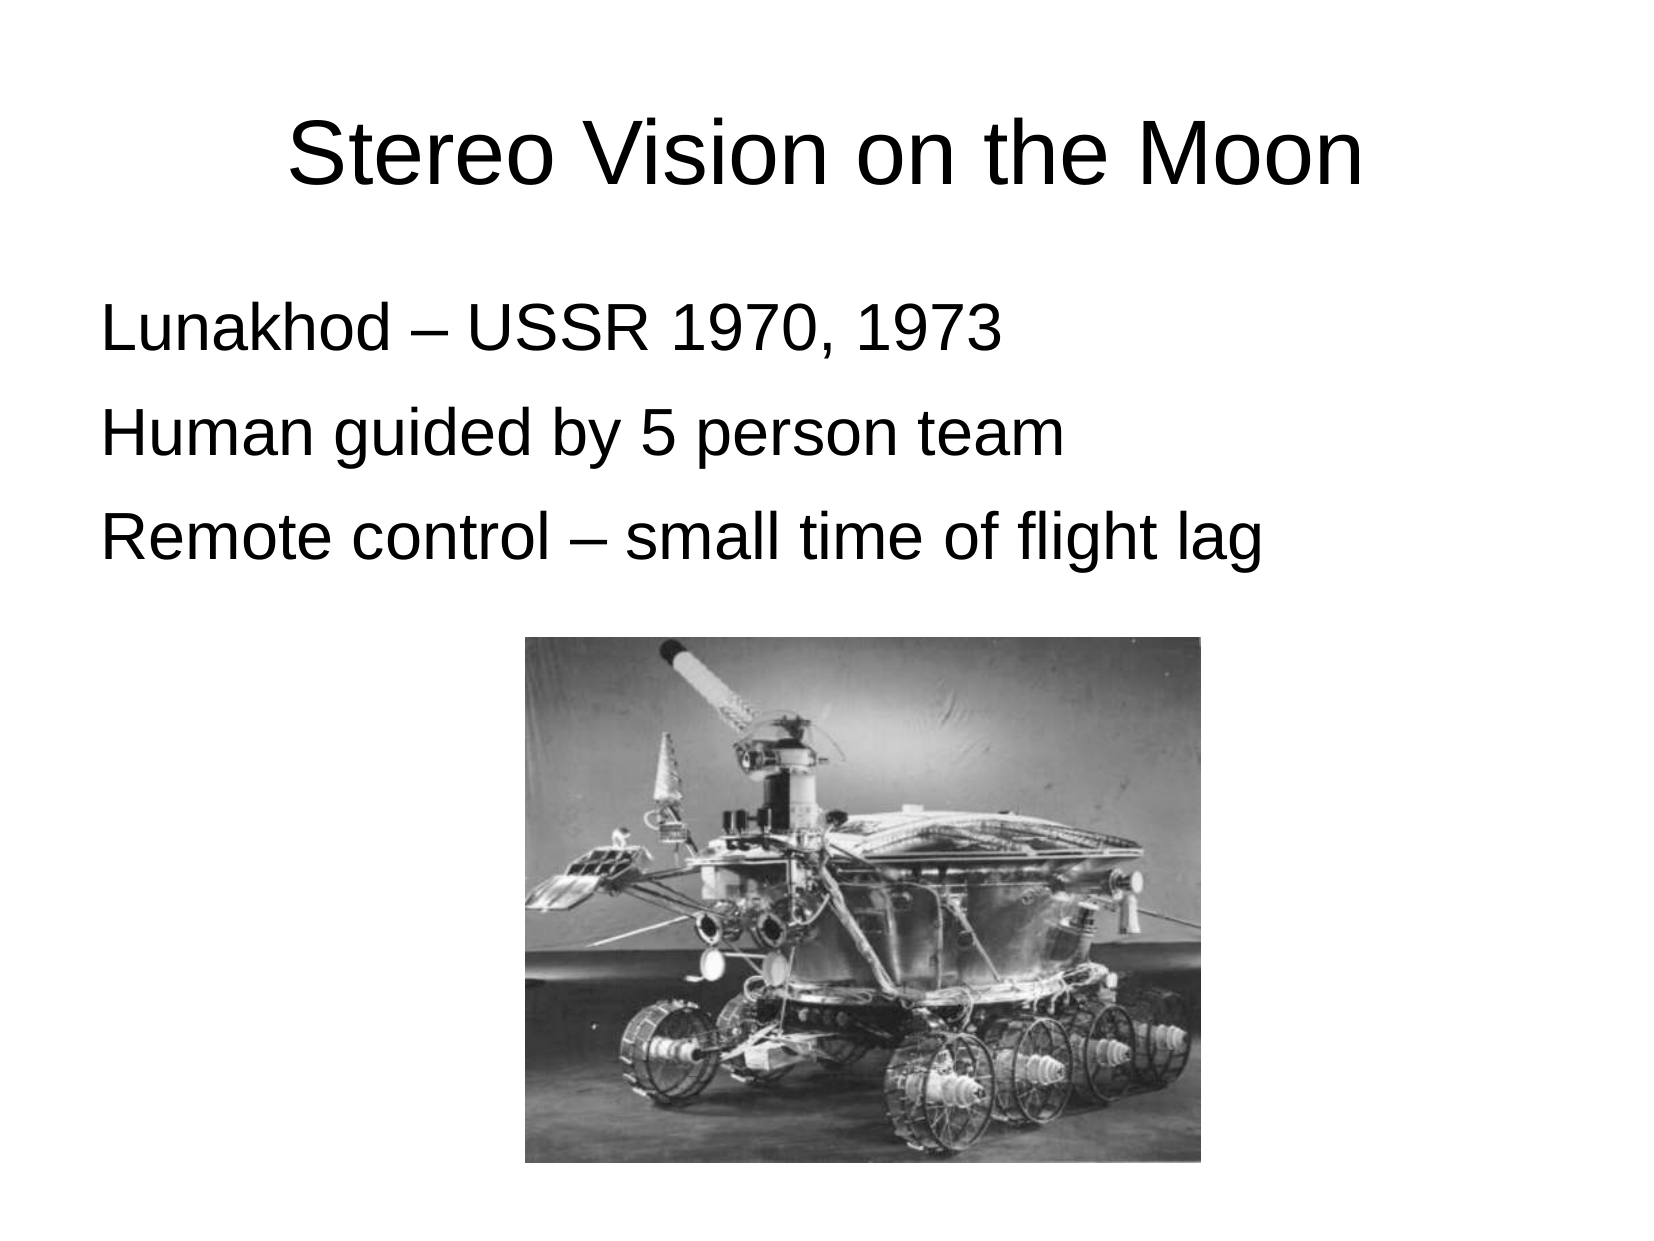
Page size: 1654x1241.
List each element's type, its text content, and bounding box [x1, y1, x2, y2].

picture [525, 637, 1201, 1163]
list Lunakhod – USSR 1970, 1973 Human guided by 5 person team Remote control – small time of flight lag [82, 290, 1571, 1094]
title Stereo Vision on the Moon [82, 56, 1571, 250]
